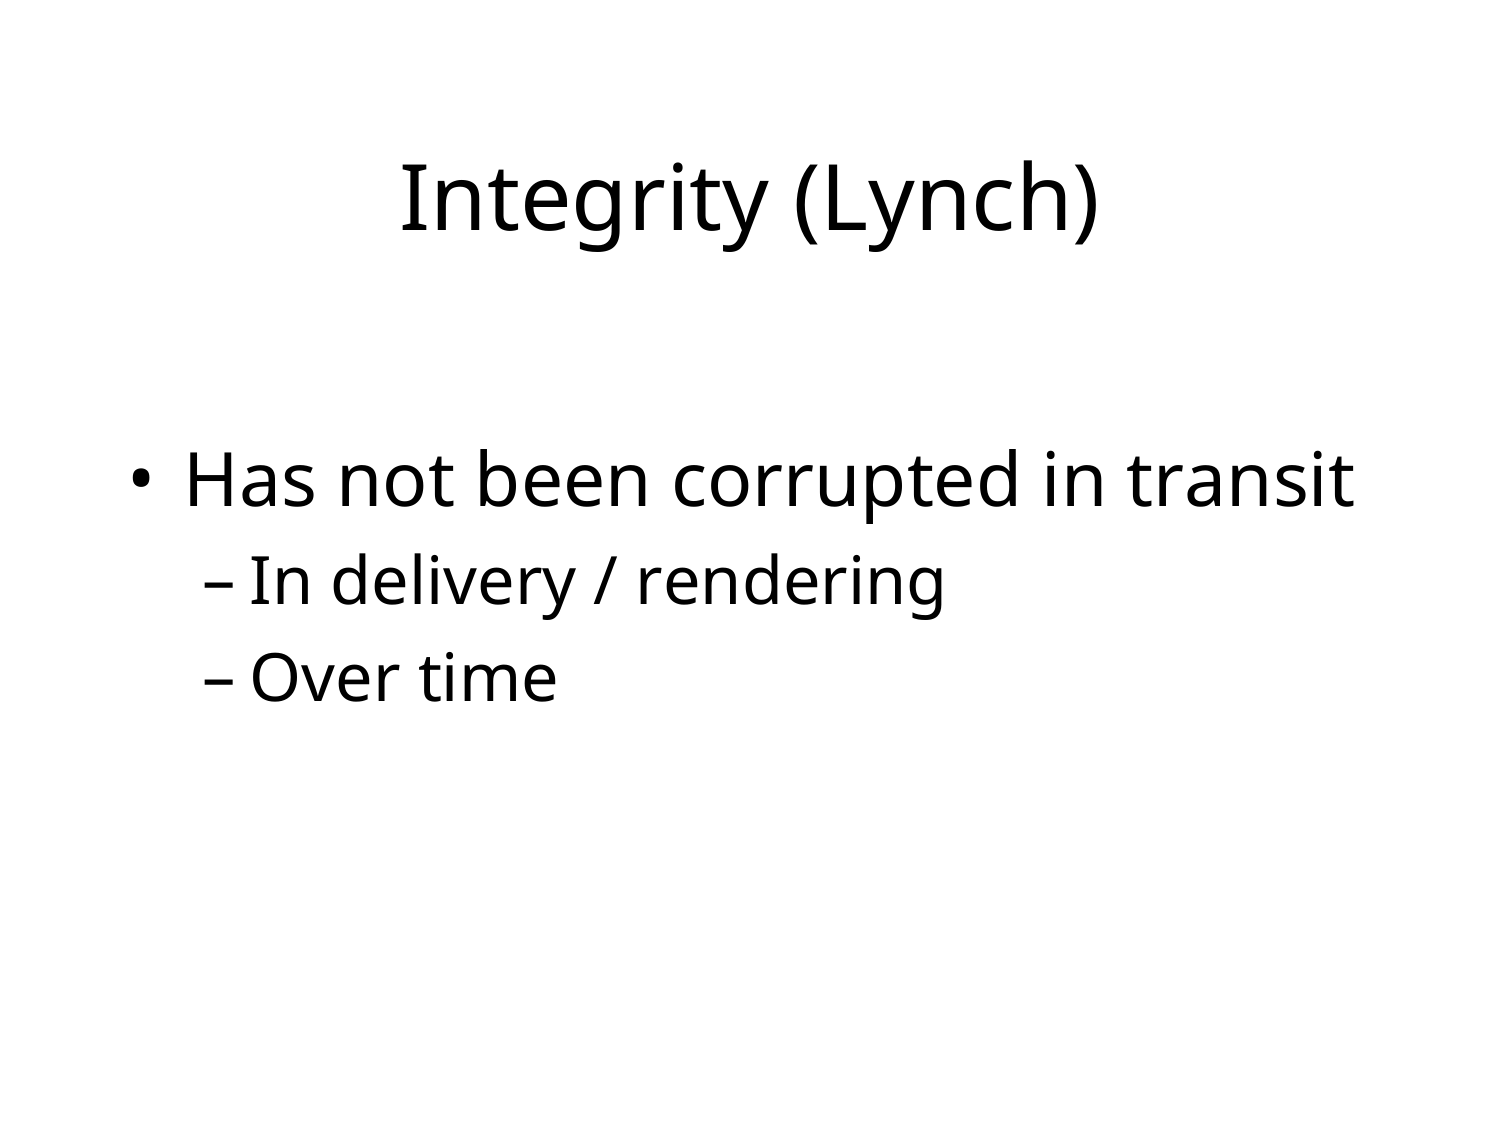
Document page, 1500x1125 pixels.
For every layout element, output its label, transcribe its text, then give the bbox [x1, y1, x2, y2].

list Has not been corrupted in transit In delivery / rendering Over time [112, 324, 1388, 1001]
title Integrity (Lynch) [112, 99, 1388, 288]
